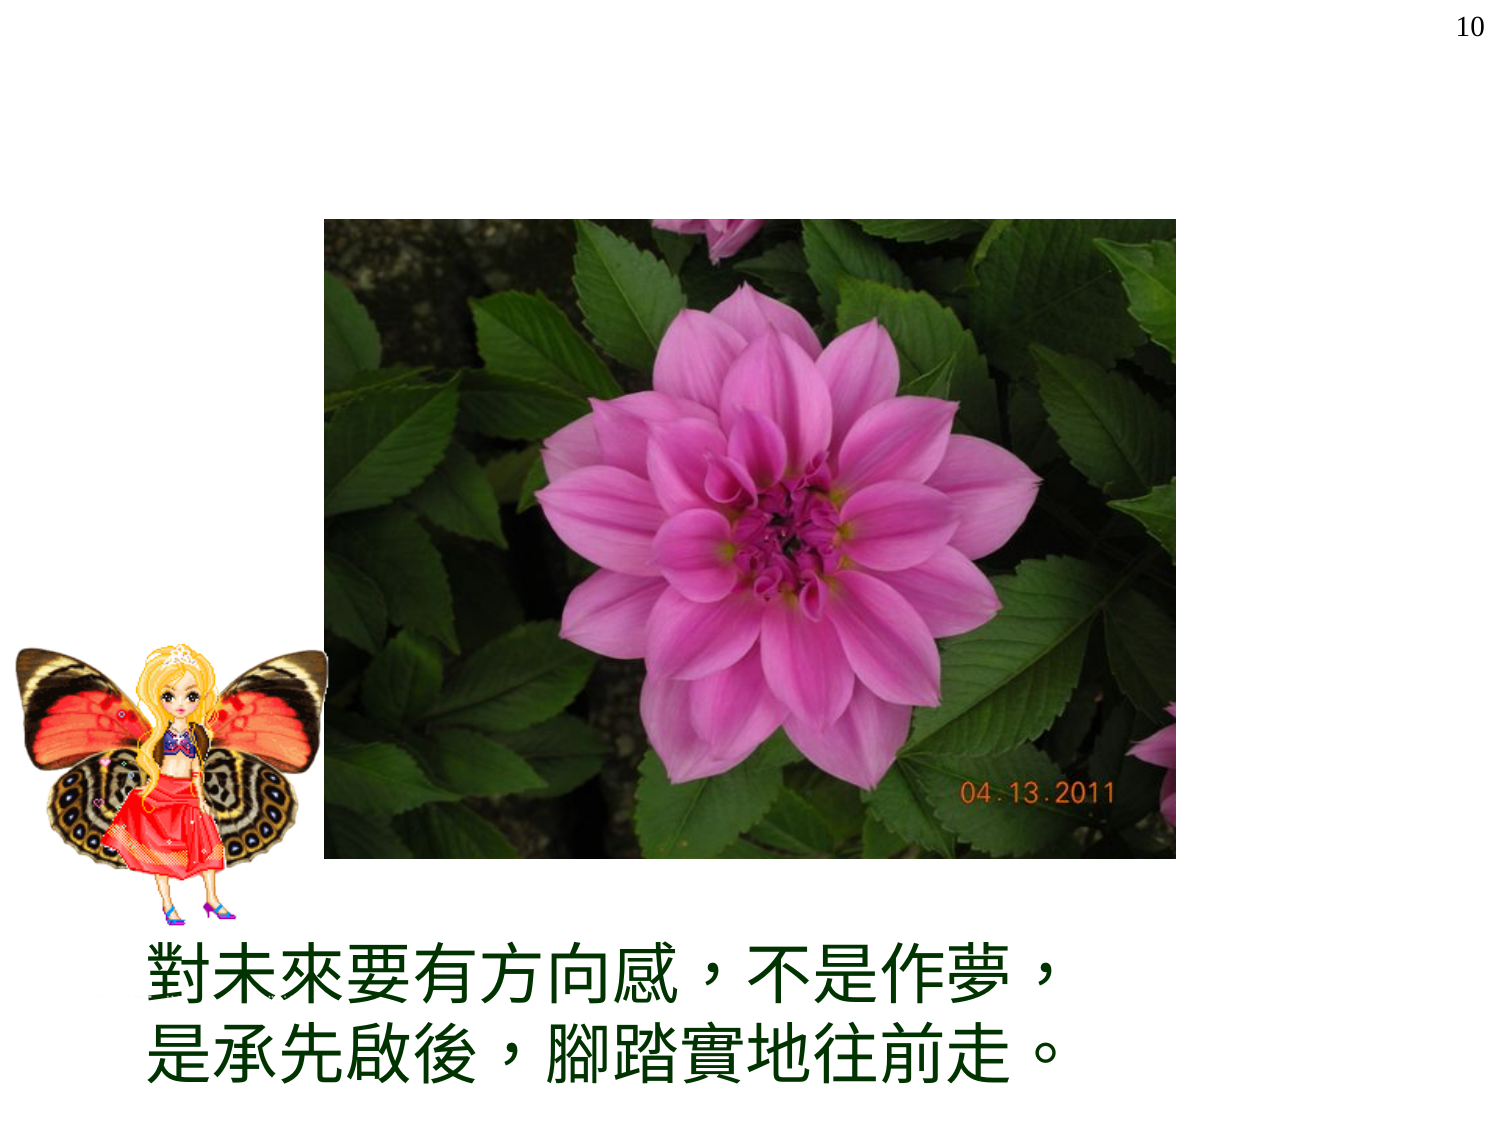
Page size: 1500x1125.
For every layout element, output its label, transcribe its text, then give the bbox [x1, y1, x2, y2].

picture [0, 219, 1176, 1012]
title 對未來要有方向感，不是作夢， 是承先啟後，腳踏實地往前走。 [0, 923, 1225, 1099]
text_box <編號> [1249, 0, 1500, 76]
